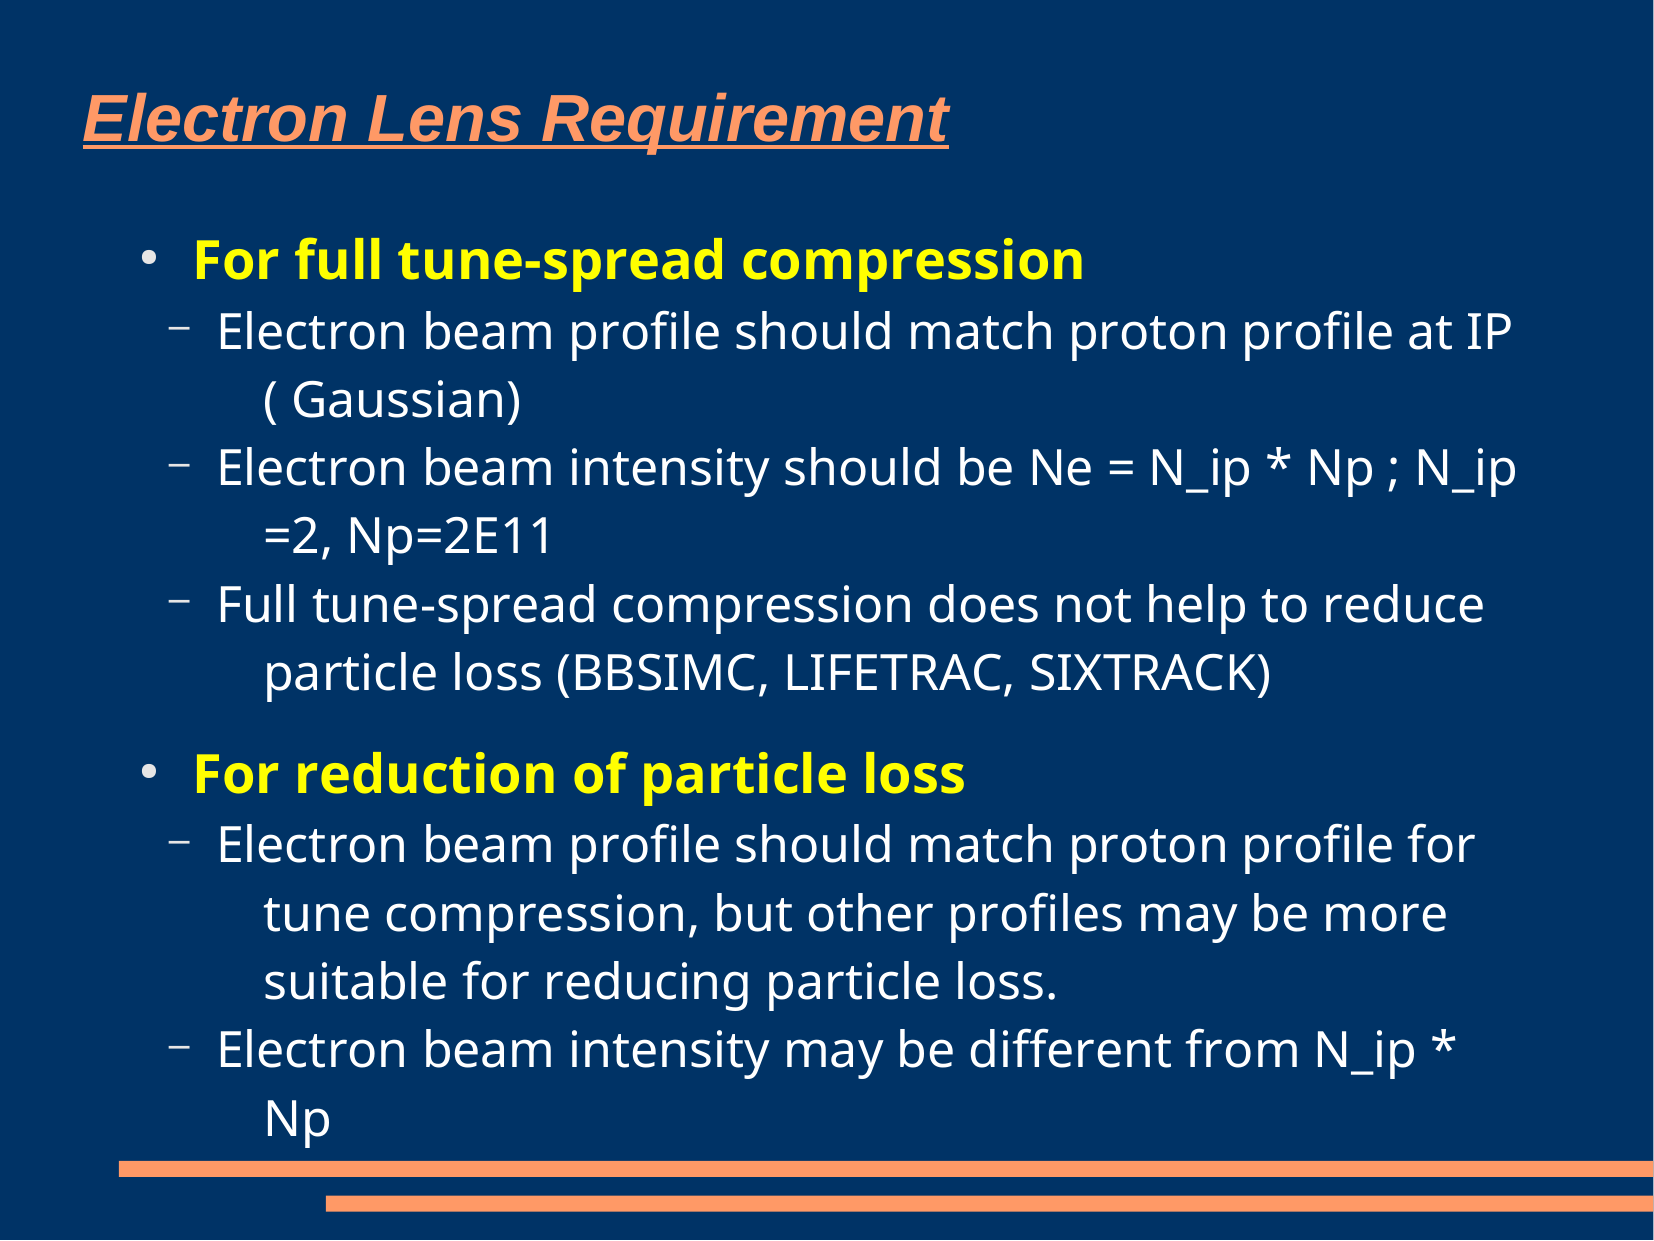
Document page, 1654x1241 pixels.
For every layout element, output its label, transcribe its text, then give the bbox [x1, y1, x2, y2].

title Electron Lens Requirement [82, 49, 1571, 188]
list For reduction of particle loss Electron beam profile should match proton profile for tune compression, but other profiles may be more suitable for reducing particle loss. Electron beam intensity may be different from N_ip * Np [121, 735, 1538, 1159]
list For full tune-spread compression Electron beam profile should match proton profile at IP ( Gaussian) Electron beam intensity should be Ne = N_ip * Np ; N_ip =2, Np=2E11 Full tune-spread compression does not help to reduce particle loss (BBSIMC, LIFETRAC, SIXTRACK) [121, 221, 1538, 715]
